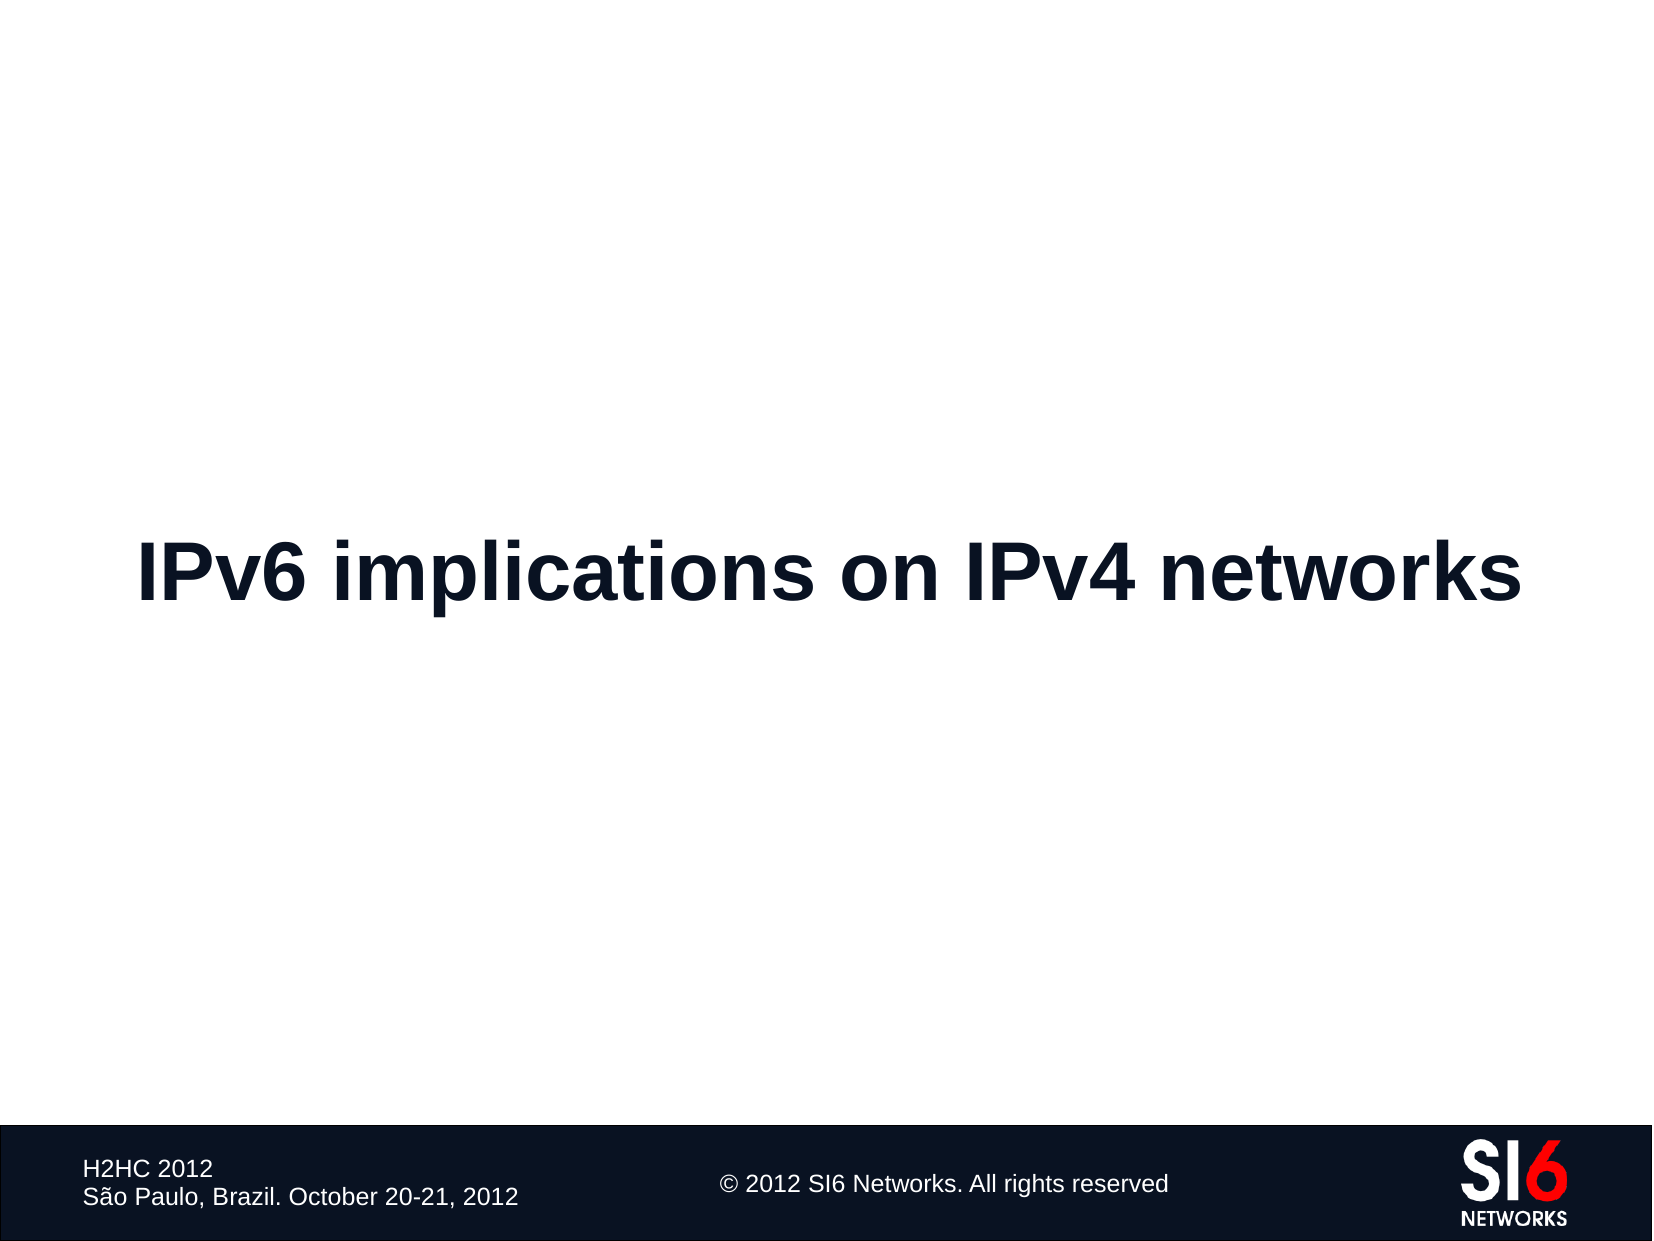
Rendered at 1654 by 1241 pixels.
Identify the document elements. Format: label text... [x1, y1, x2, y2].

picture [1461, 1139, 1567, 1226]
title IPv6 implications on IPv4 networks [86, 467, 1576, 676]
